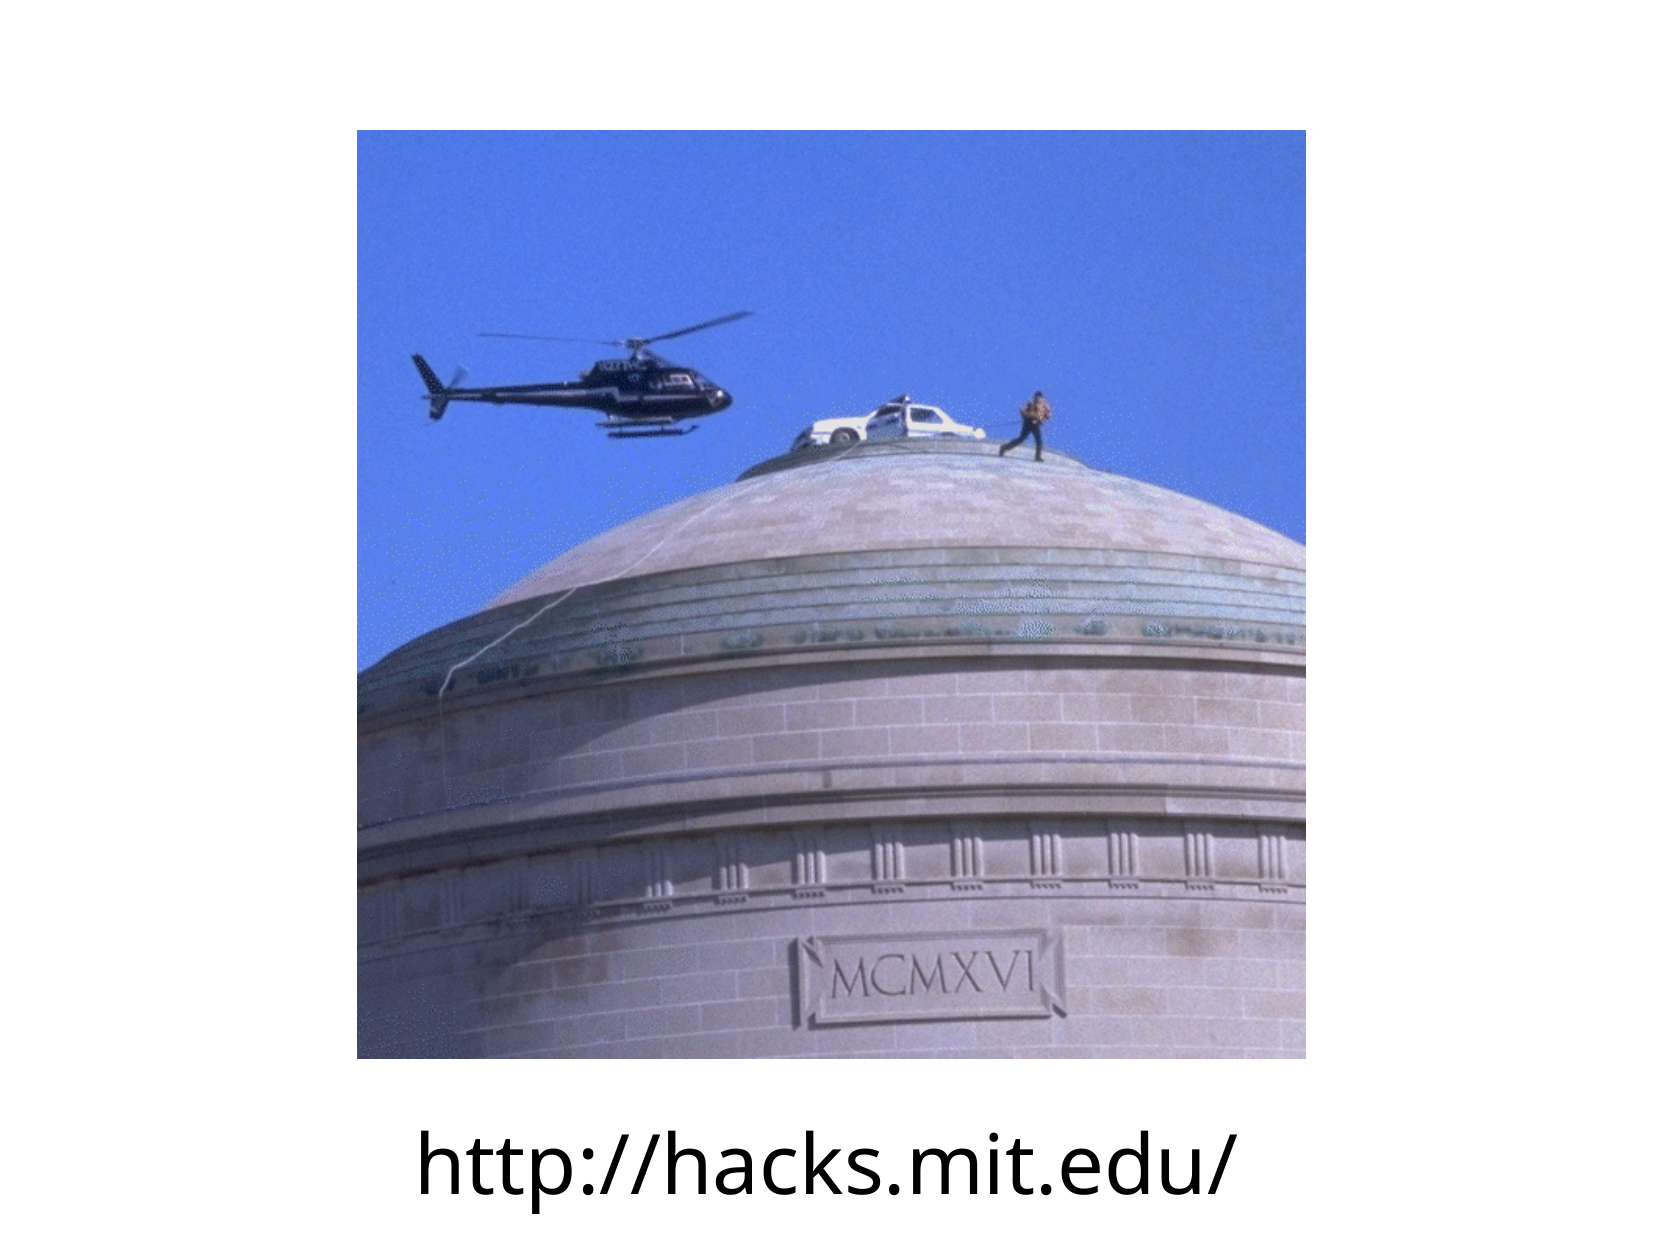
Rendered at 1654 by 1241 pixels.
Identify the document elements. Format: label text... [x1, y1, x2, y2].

subtitle http://hacks.mit.edu/ [0, 1076, 1654, 1241]
picture [357, 130, 1306, 1060]
